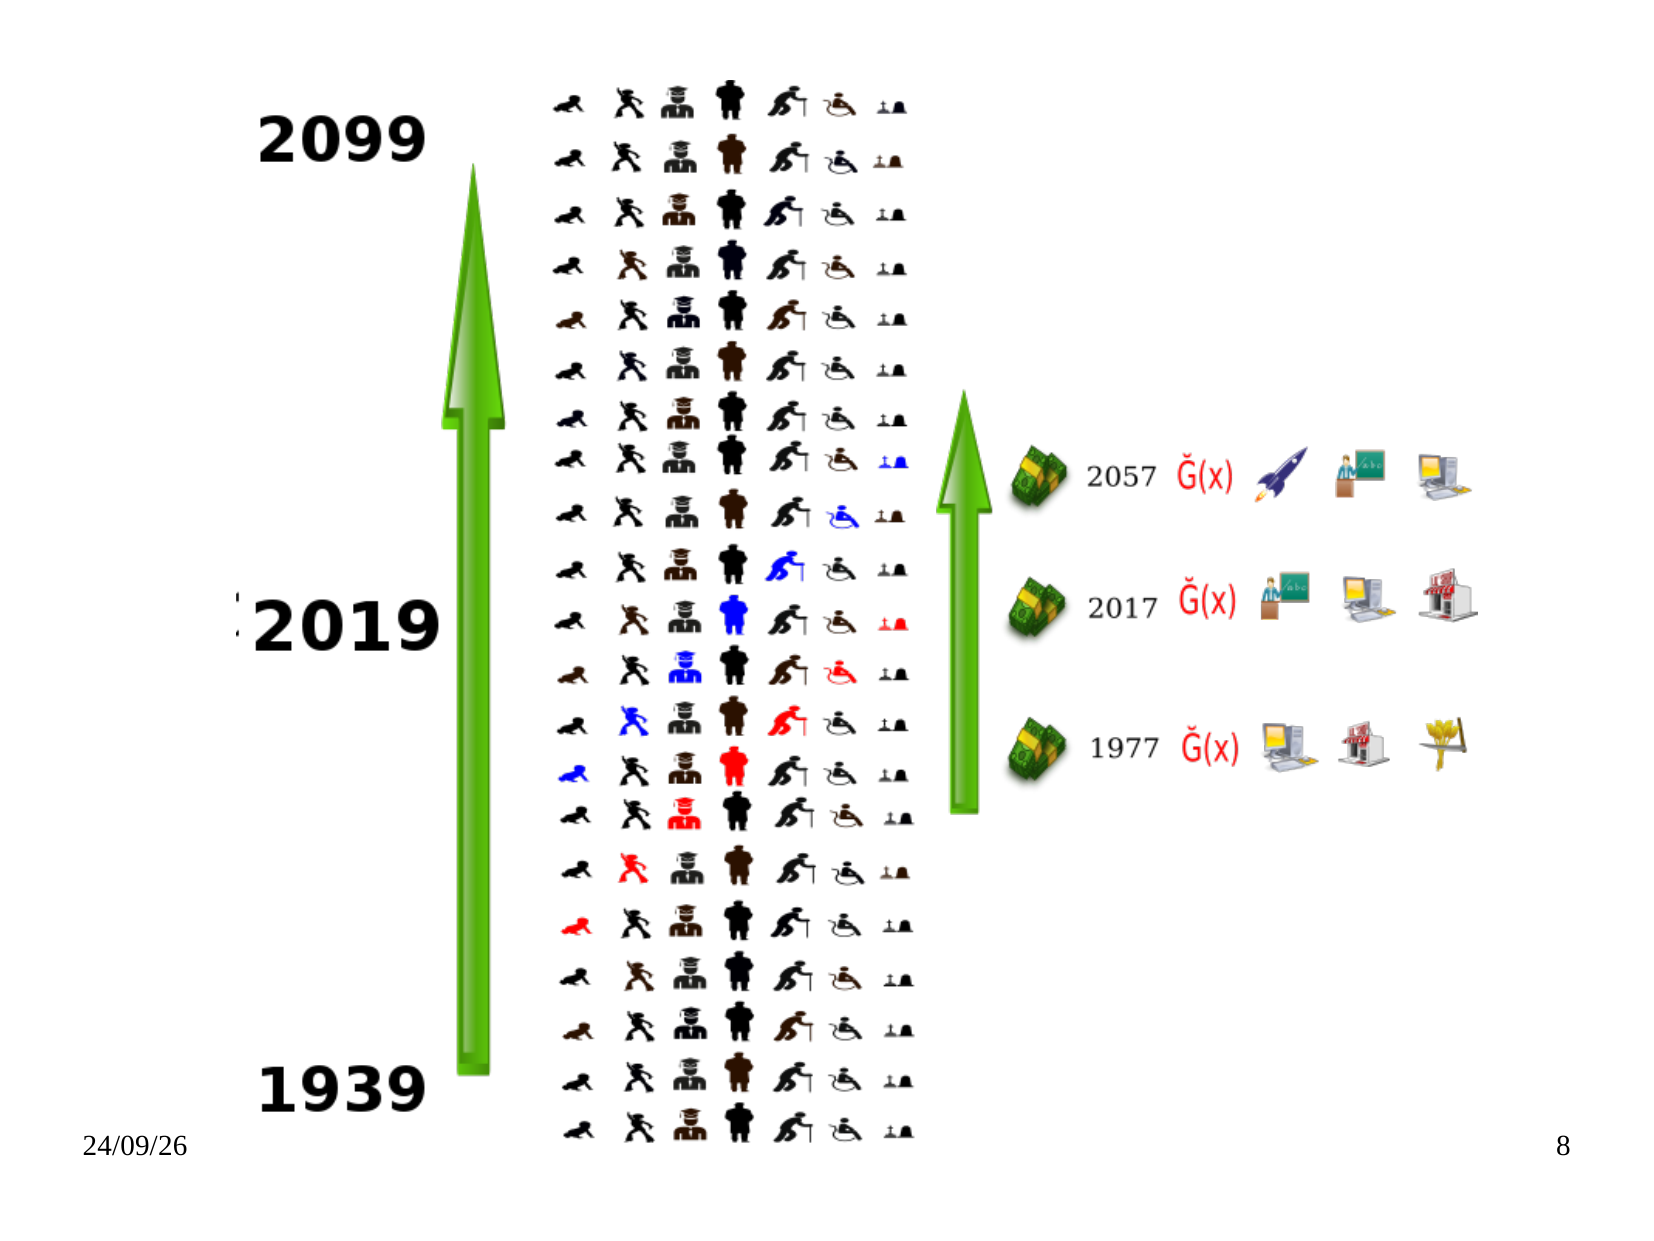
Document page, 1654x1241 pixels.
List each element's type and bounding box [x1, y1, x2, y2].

picture [236, 80, 1478, 1146]
